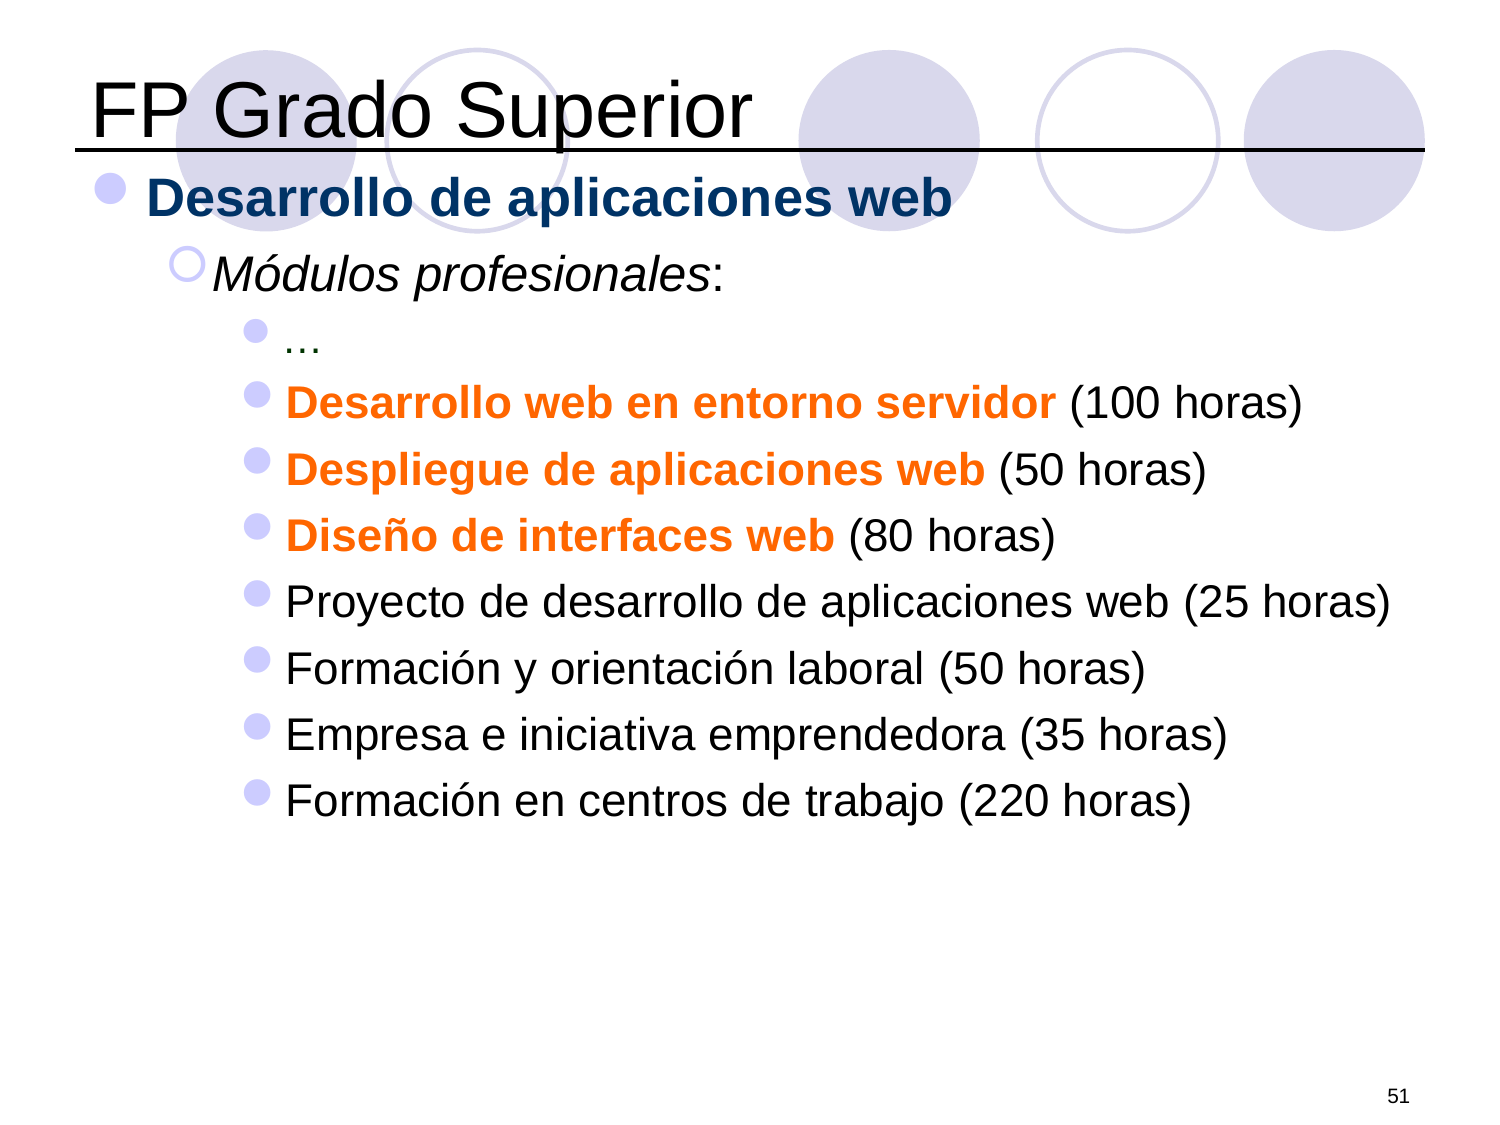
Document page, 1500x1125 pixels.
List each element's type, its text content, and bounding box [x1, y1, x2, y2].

text_box <number> [1074, 1088, 1426, 1101]
list Desarrollo de aplicaciones web Módulos profesionales: … Desarrollo web en entorno servidor (100 horas) Despliegue de aplicaciones web (50 horas) Diseño de interfaces web (80 horas) Proyecto de desarrollo de aplicaciones web (25 horas) Formación y orientación laboral (50 horas) Empresa e iniciativa emprendedora (35 horas) Formación en centros de trabajo (220 horas) [74, 162, 1450, 1088]
title FP Grado Superior [75, 12, 1426, 162]
